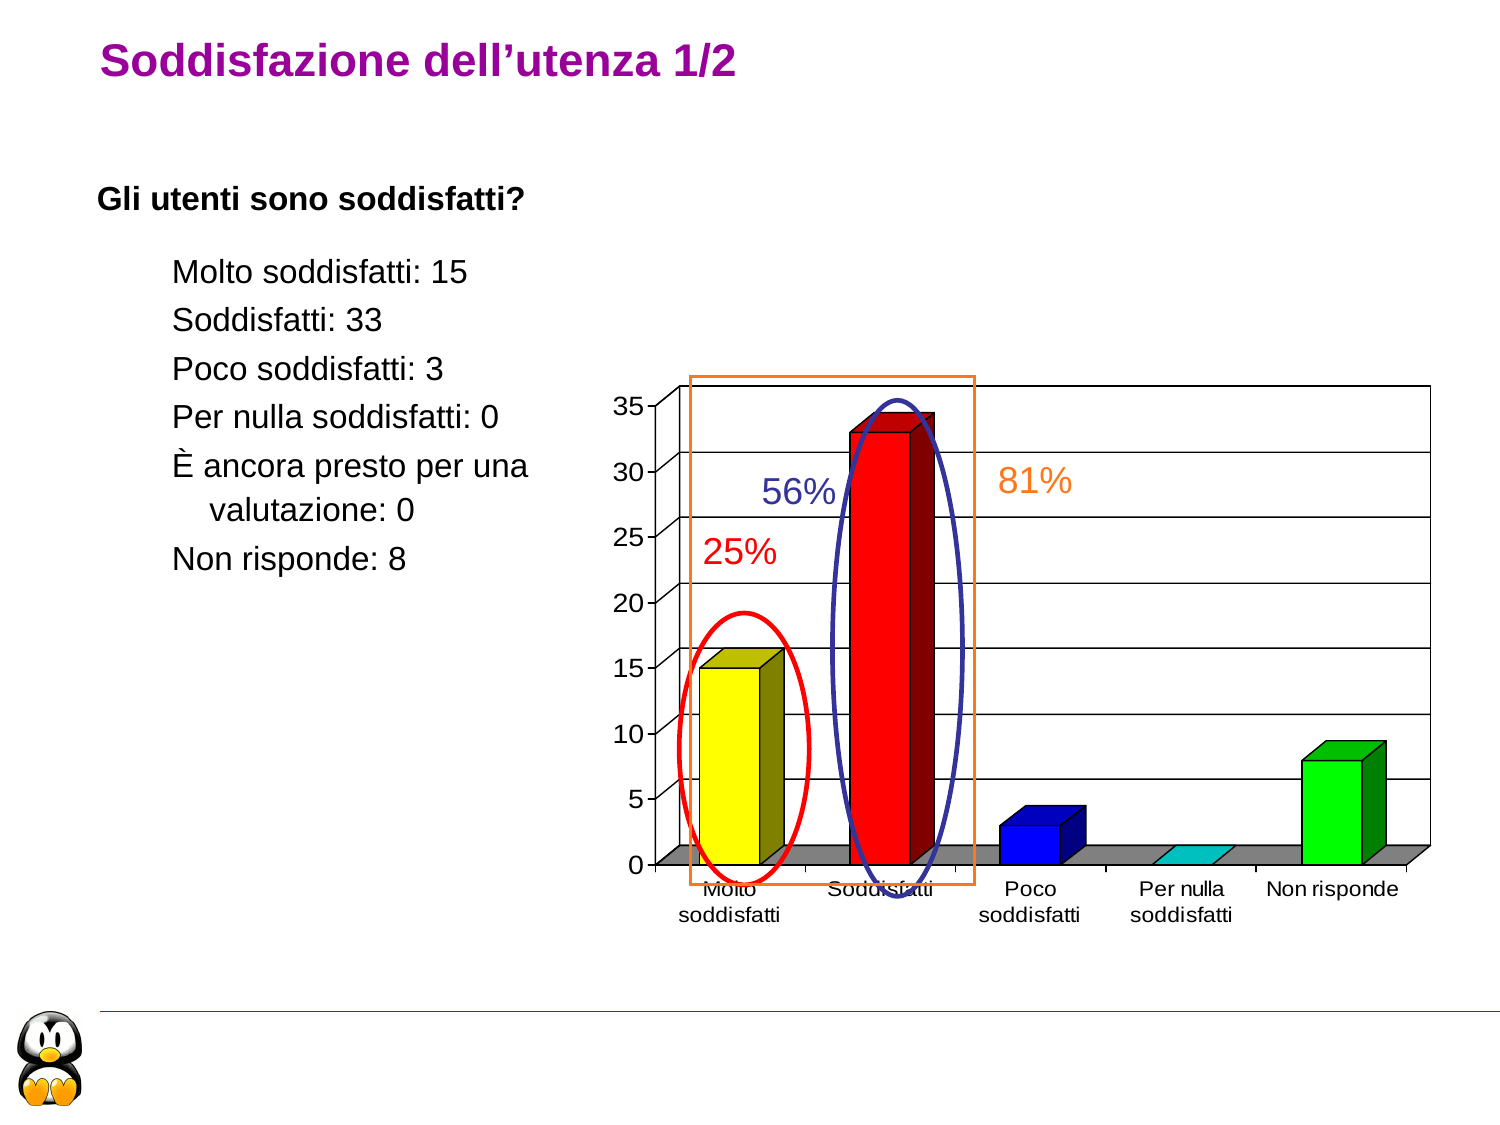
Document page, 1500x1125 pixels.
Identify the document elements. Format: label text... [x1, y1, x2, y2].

chart [692, 616, 806, 882]
title Soddisfazione dell’utenza 1/2 [99, 35, 1424, 163]
chart [692, 840, 725, 883]
text_box 25% [702, 530, 778, 573]
chart [884, 886, 911, 893]
text_box Gli utenti sono soddisfatti? Molto soddisfatti: 15 Soddisfatti: 33 Poco soddisfatti: 3 Per nulla soddisfatti: 0 È ancora presto per una valutazione: 0 Non risponde: 8 [0, 172, 573, 528]
text_box 56% [761, 471, 837, 514]
picture [17, 1011, 82, 1106]
chart [560, 376, 1477, 941]
text_box 81% [997, 459, 1073, 502]
chart [692, 378, 973, 883]
chart [835, 403, 960, 883]
chart [682, 691, 689, 807]
